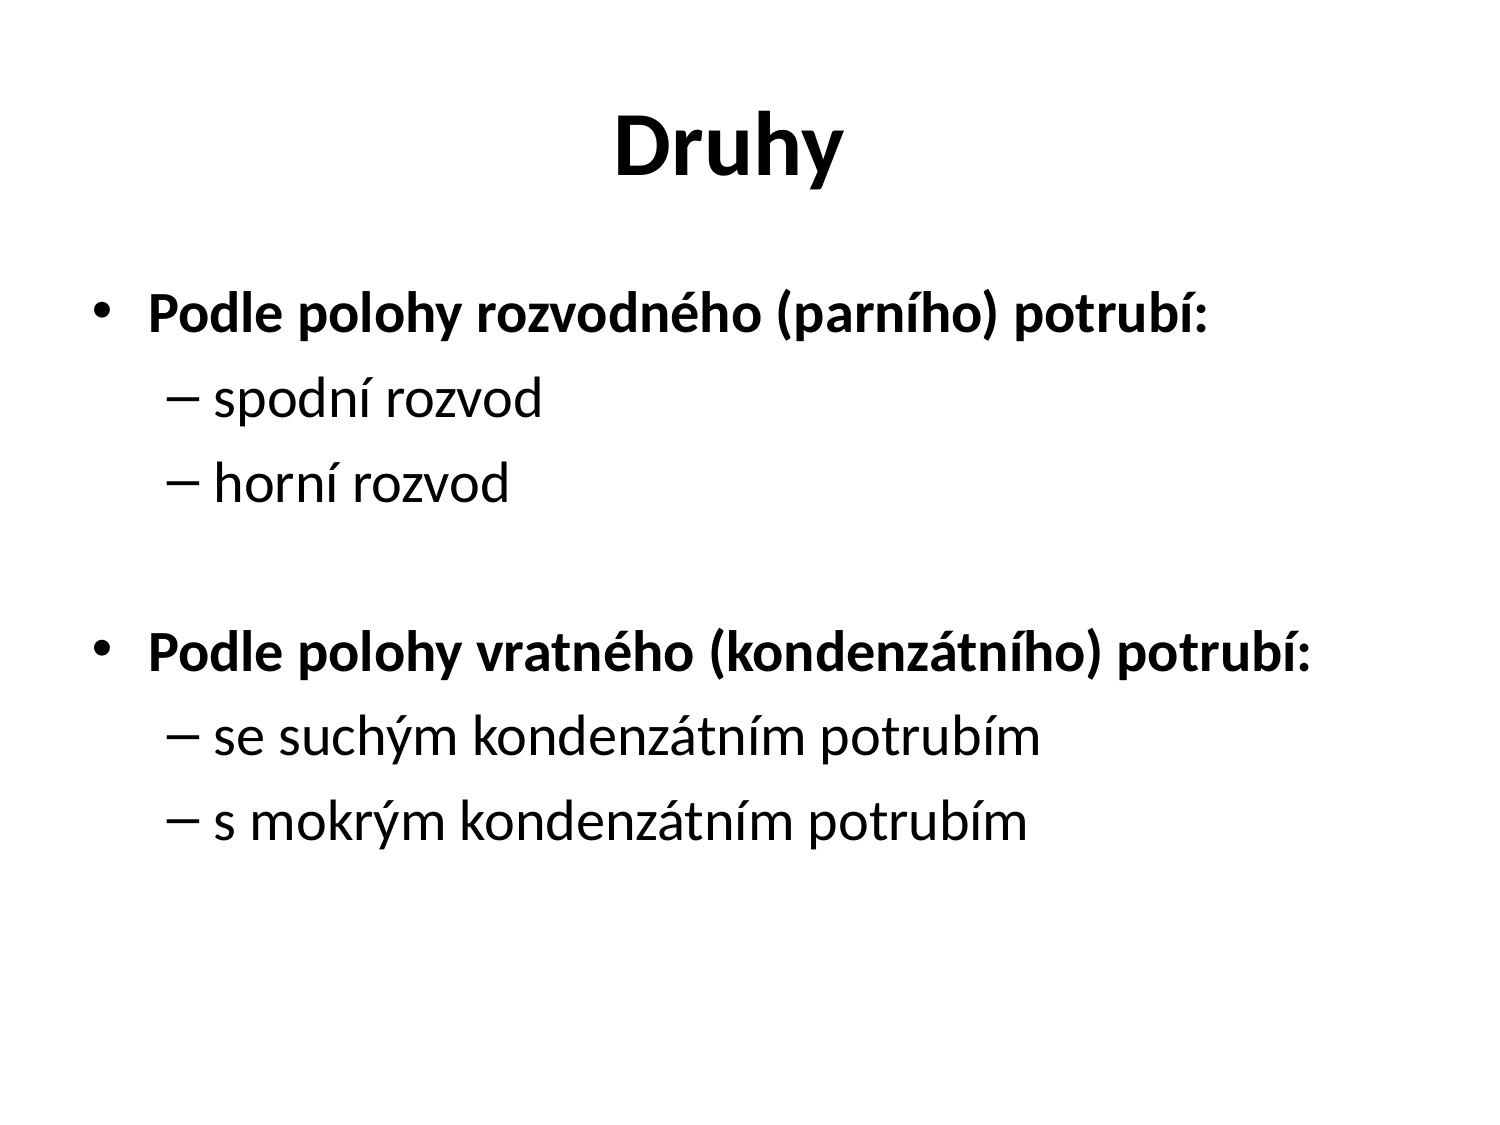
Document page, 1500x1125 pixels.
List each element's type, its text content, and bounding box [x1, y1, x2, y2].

title Druhy [75, 45, 1426, 233]
list Podle polohy rozvodného (parního) potrubí: spodní rozvod horní rozvod Podle polohy vratného (kondenzátního) potrubí: se suchým kondenzátním potrubím s mokrým kondenzátním potrubím [76, 267, 1427, 1125]
